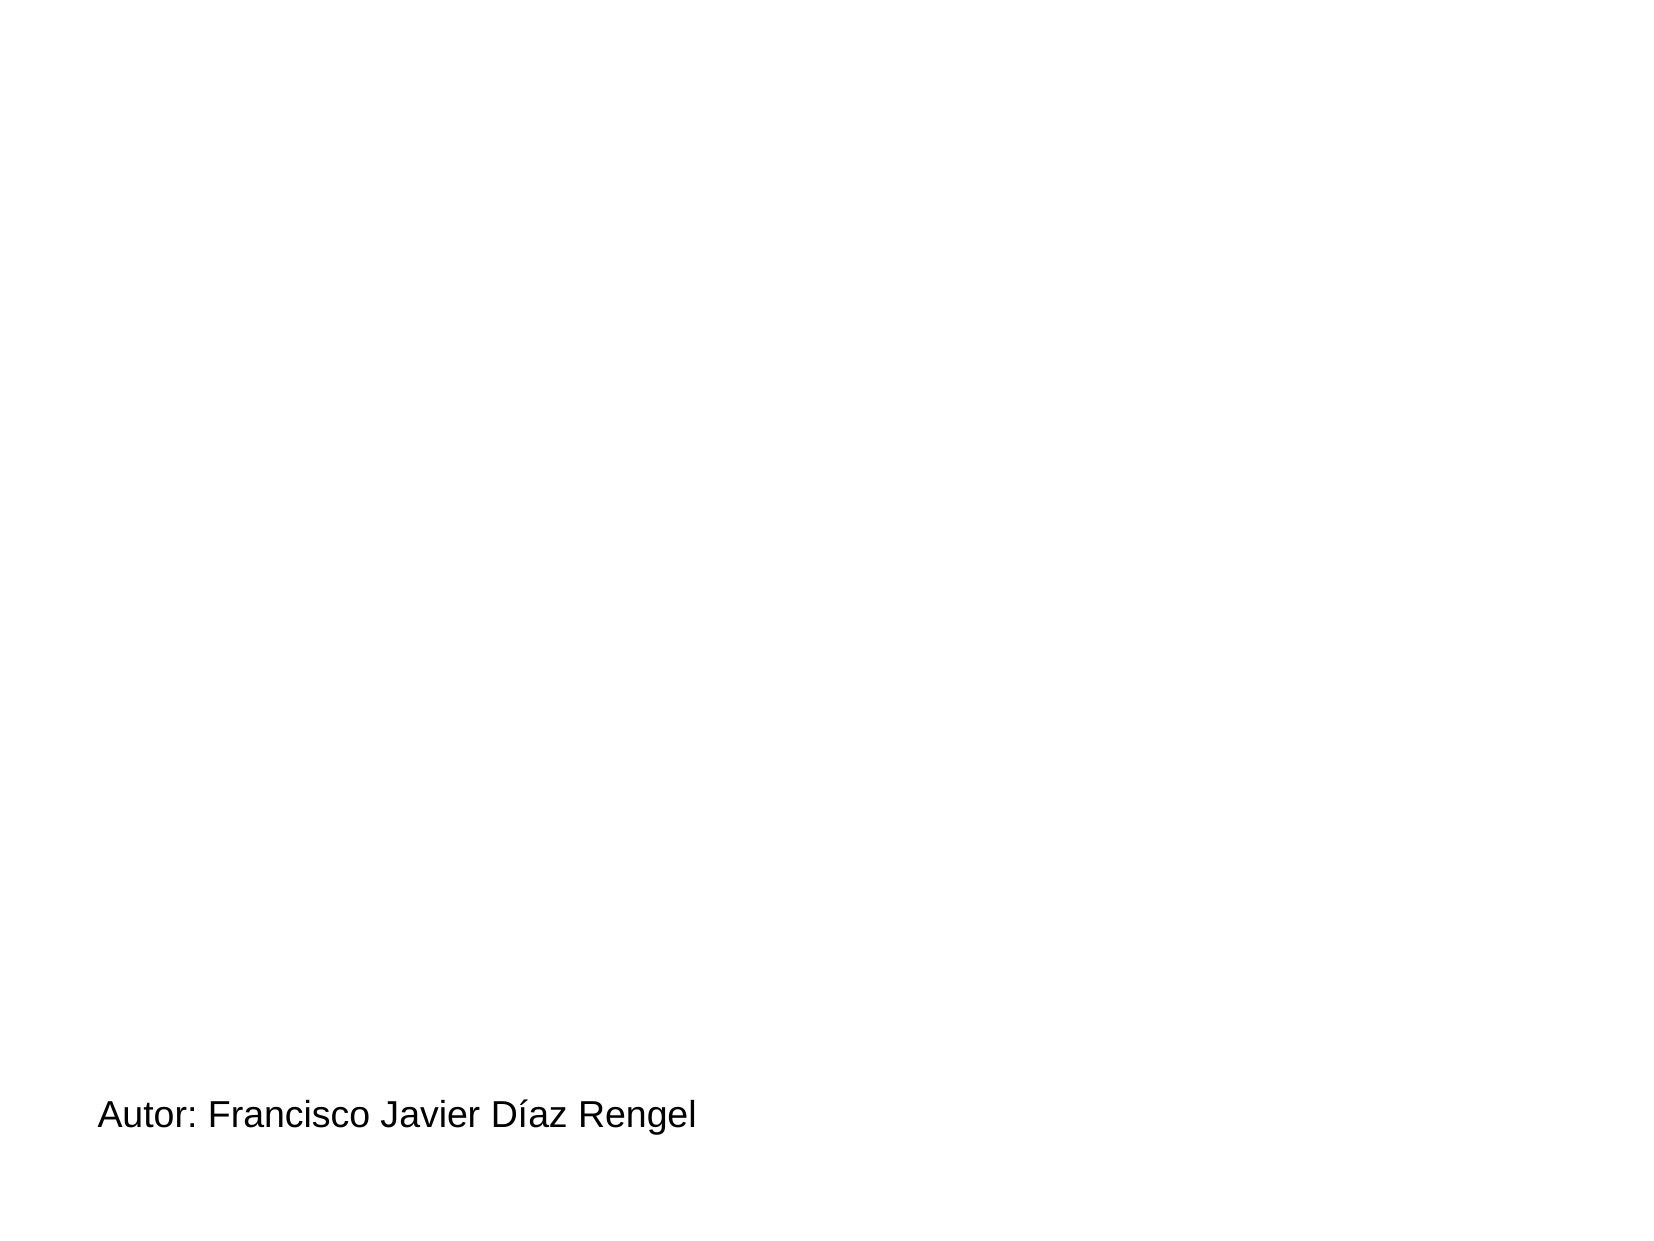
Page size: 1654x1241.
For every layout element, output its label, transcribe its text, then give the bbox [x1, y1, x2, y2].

text_box Autor: Francisco Javier Díaz Rengel [82, 1086, 712, 1144]
